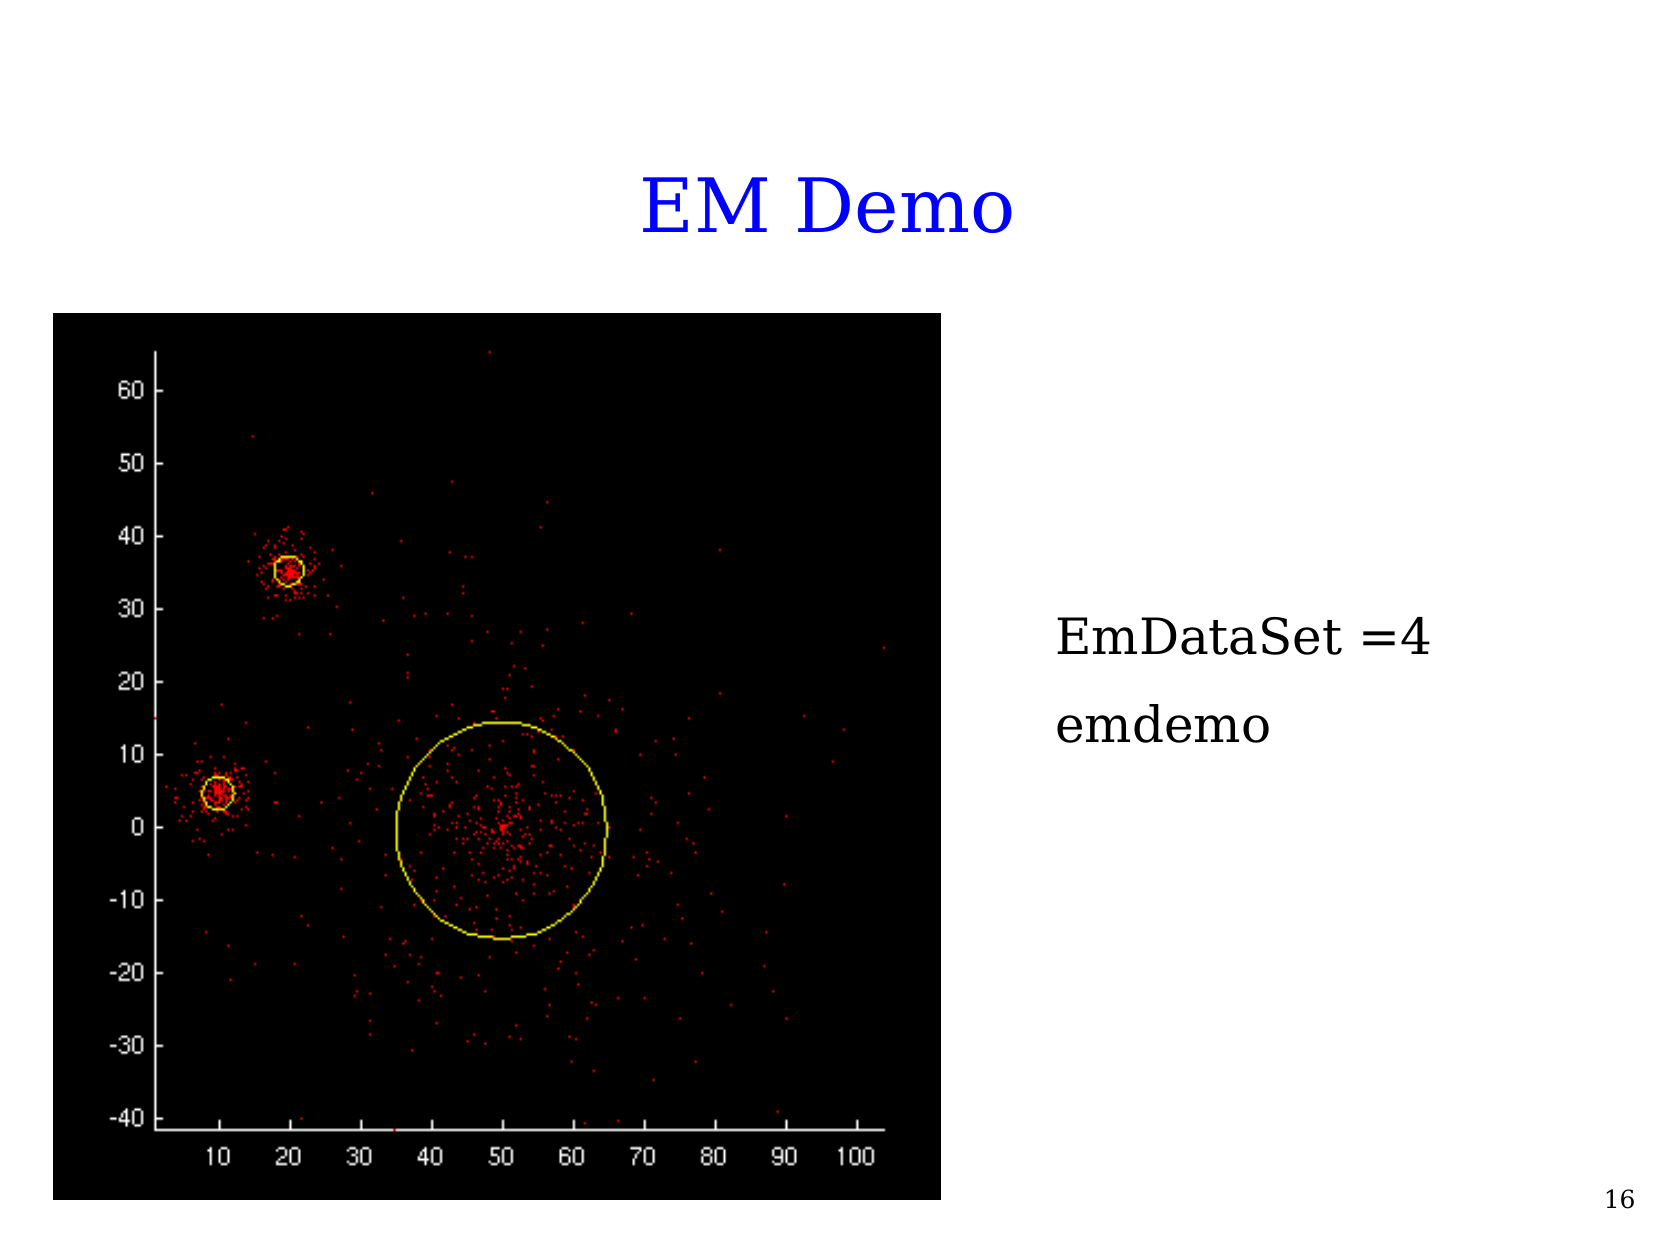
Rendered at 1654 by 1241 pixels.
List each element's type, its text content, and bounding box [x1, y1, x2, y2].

title EM Demo [121, 102, 1534, 311]
picture [53, 313, 941, 1200]
list EmDataSet =4 emdemo [984, 344, 1534, 1127]
